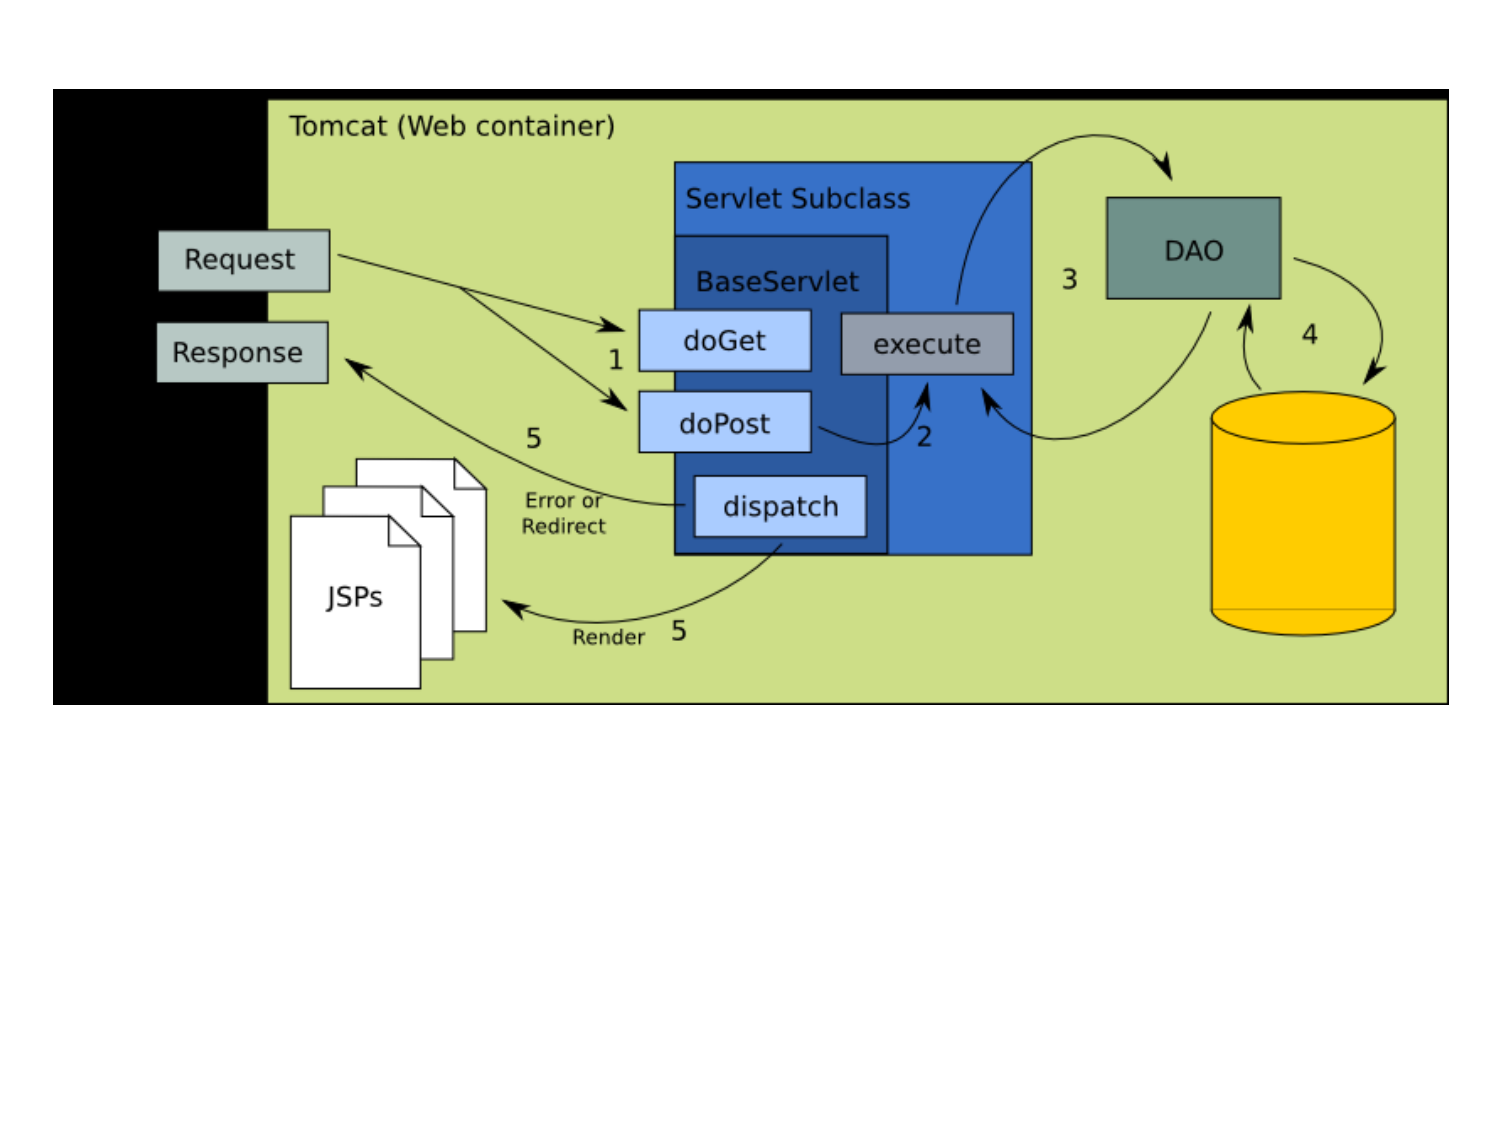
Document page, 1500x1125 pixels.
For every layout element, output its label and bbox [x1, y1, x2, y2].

picture [53, 89, 1449, 705]
